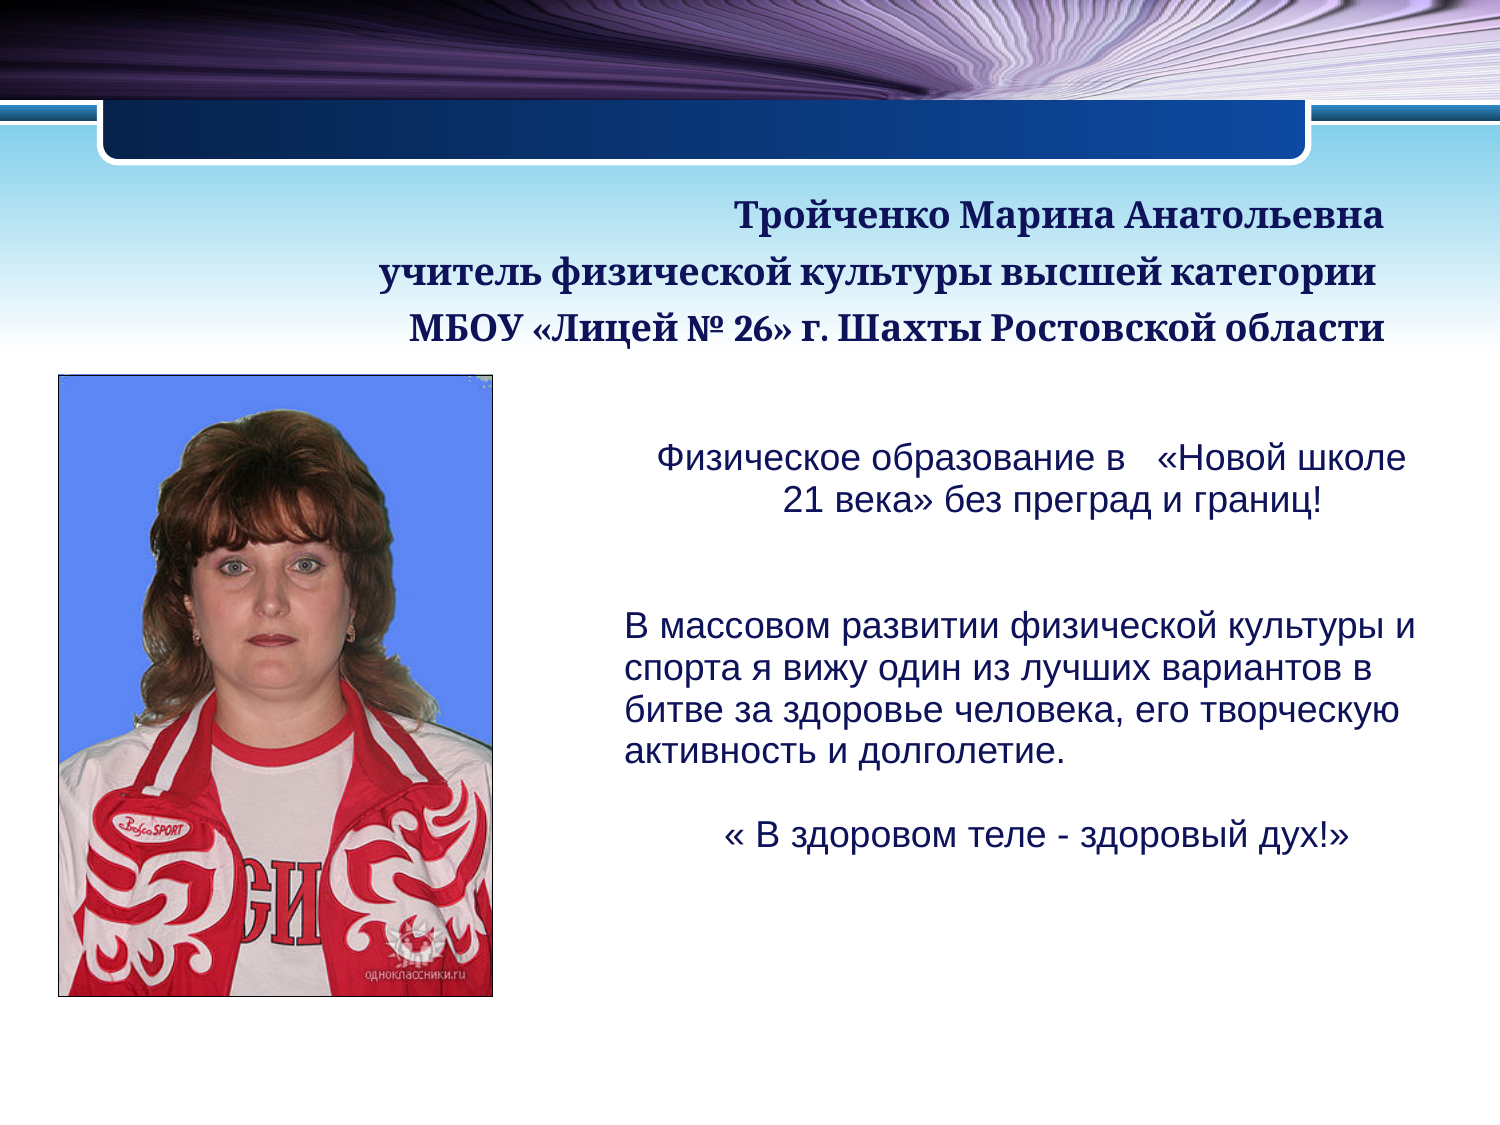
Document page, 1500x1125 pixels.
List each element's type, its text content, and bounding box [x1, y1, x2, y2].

text_box Физическое образование в «Новой школе 21 века» без преград и границ! В массовом развитии физической культуры и спорта я вижу один из лучших вариантов в битве за здоровье человека, его творческую активность и долголетие. « В здоровом теле - здоровый дух!» [609, 386, 1465, 993]
picture [0, 0, 1500, 100]
picture [58, 374, 493, 997]
title [194, 66, 1345, 159]
list Тройченко Марина Анатольевна учитель физической культуры высшей категории МБОУ «Лицей № 26» г. Шахты Ростовской области [46, 187, 1401, 550]
